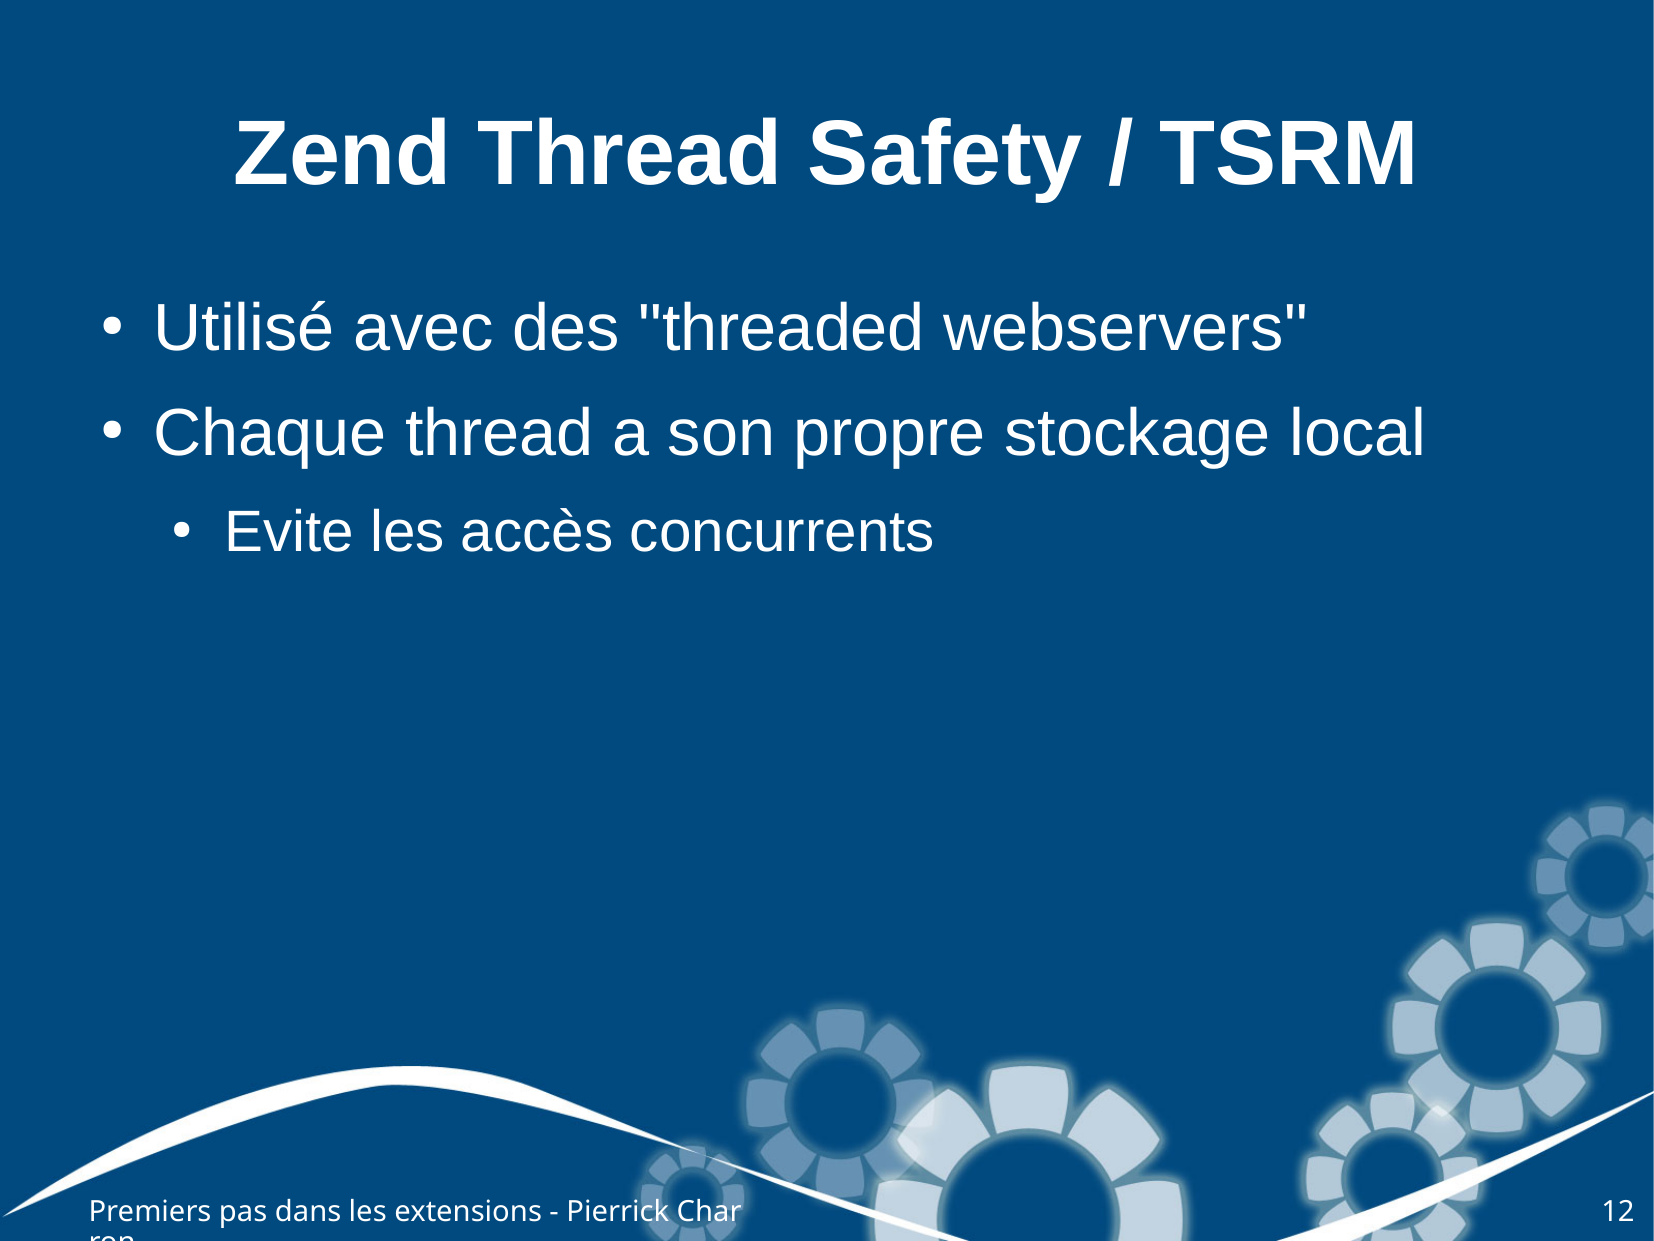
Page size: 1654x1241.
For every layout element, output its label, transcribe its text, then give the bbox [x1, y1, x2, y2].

picture [0, 0, 1654, 1241]
list Utilisé avec des "threaded webservers" Chaque thread a son propre stockage local Evite les accès concurrents [82, 290, 1571, 1109]
title Zend Thread Safety / TSRM [82, 49, 1571, 257]
